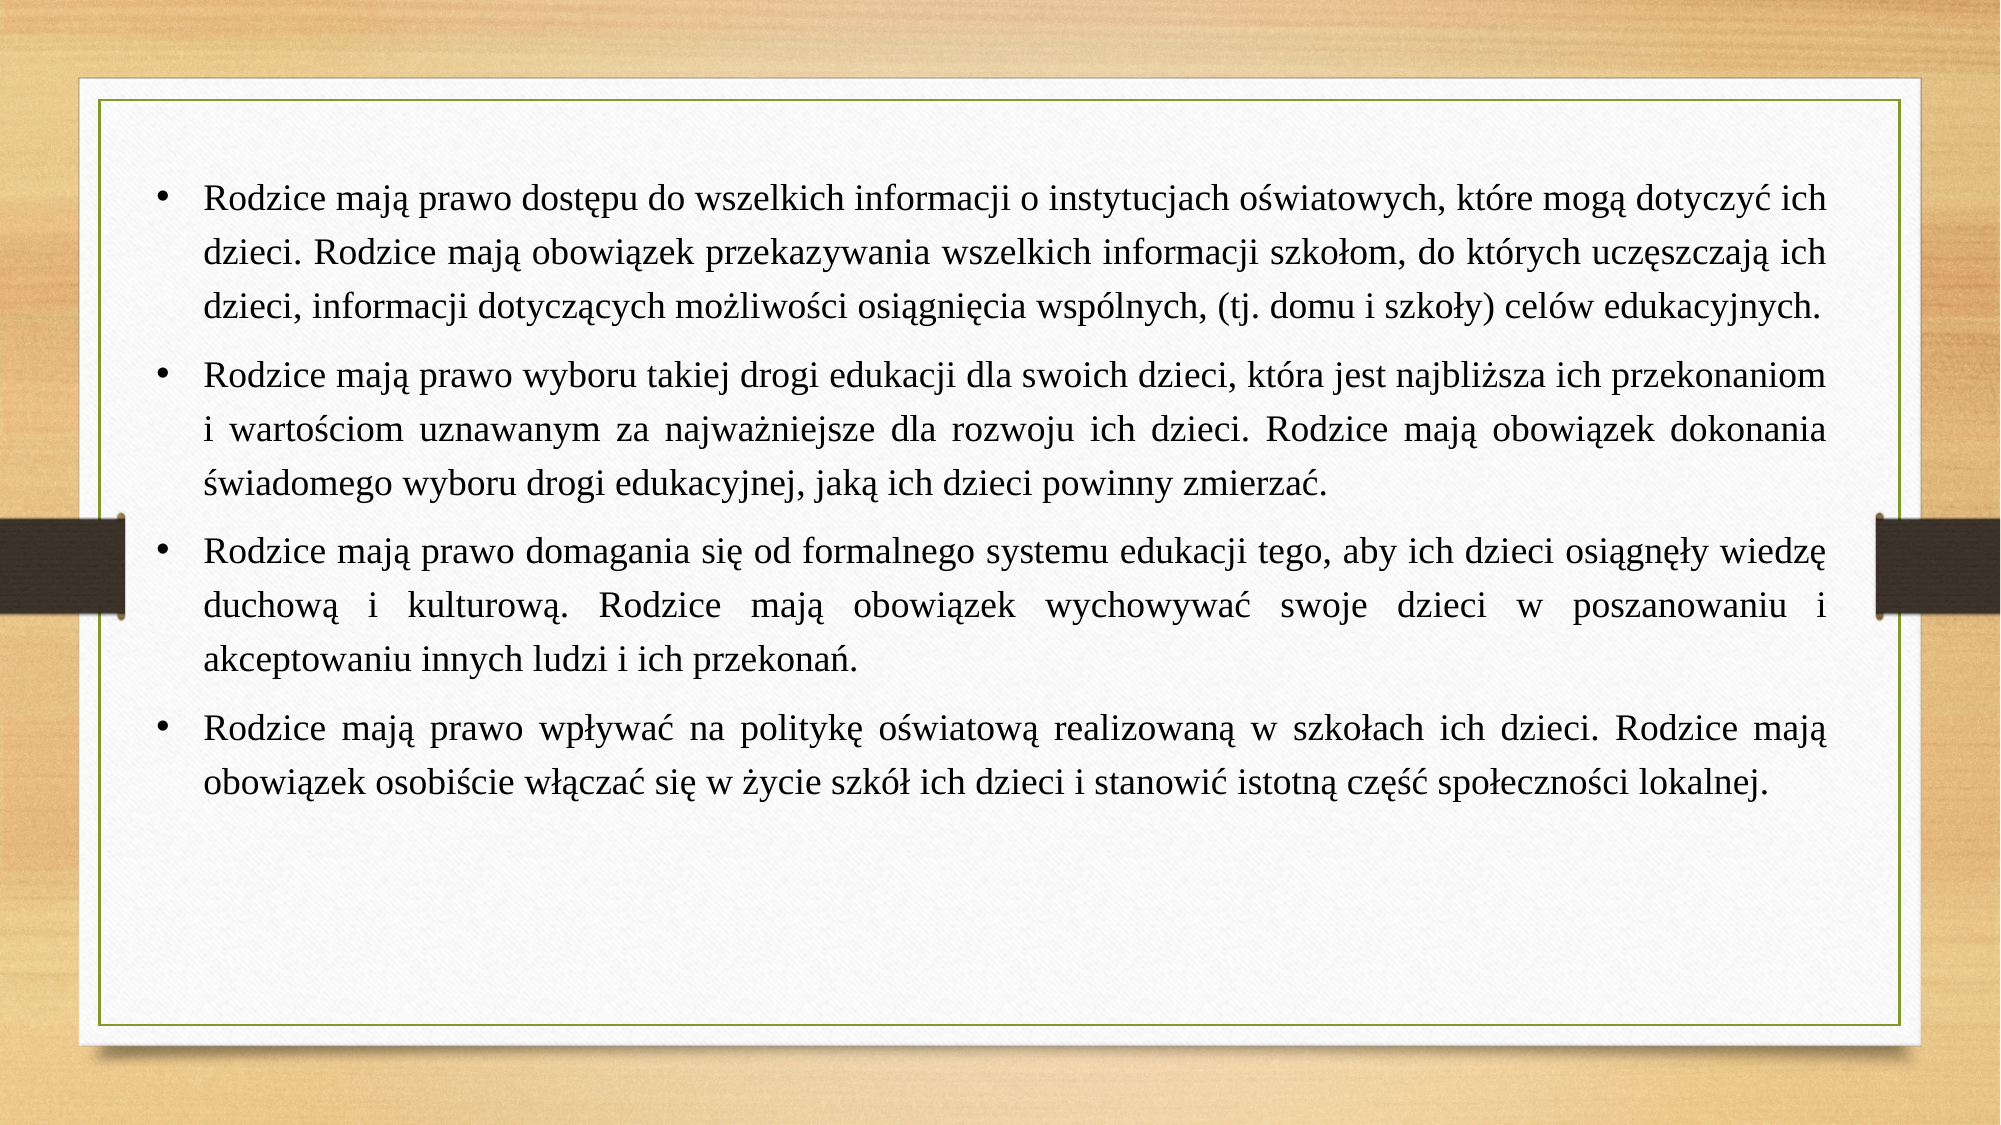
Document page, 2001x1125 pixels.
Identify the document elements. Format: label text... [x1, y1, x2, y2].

text_box Rodzice mają prawo dostępu do wszelkich informacji o instytucjach oświatowych, które mogą dotyczyć ich dzieci. Rodzice mają obowiązek przekazywania wszelkich informacji szkołom, do których uczęszczają ich dzieci, informacji dotyczących możliwości osiągnięcia wspólnych, (tj. domu i szkoły) celów edukacyjnych. Rodzice mają prawo wyboru takiej drogi edukacji dla swoich dzieci, która jest najbliższa ich przekonaniom i wartościom uznawanym za najważniejsze dla rozwoju ich dzieci. Rodzice mają obowiązek dokonania świadomego wyboru drogi edukacyjnej, jaką ich dzieci powinny zmierzać. Rodzice mają prawo domagania się od formalnego systemu edukacji tego, aby ich dzieci osiągnęły wiedzę duchową i kulturową. Rodzice mają obowiązek wychowywać swoje dzieci w poszanowaniu i akceptowaniu innych ludzi i ich przekonań. Rodzice mają prawo wpływać na politykę oświatową realizowaną w szkołach ich dzieci. Rodzice mają obowiązek osobiście włączać się w życie szkół ich dzieci i stanowić istotną część społeczności lokalnej. [141, 0, 1844, 810]
picture [0, 0, 2001, 1125]
